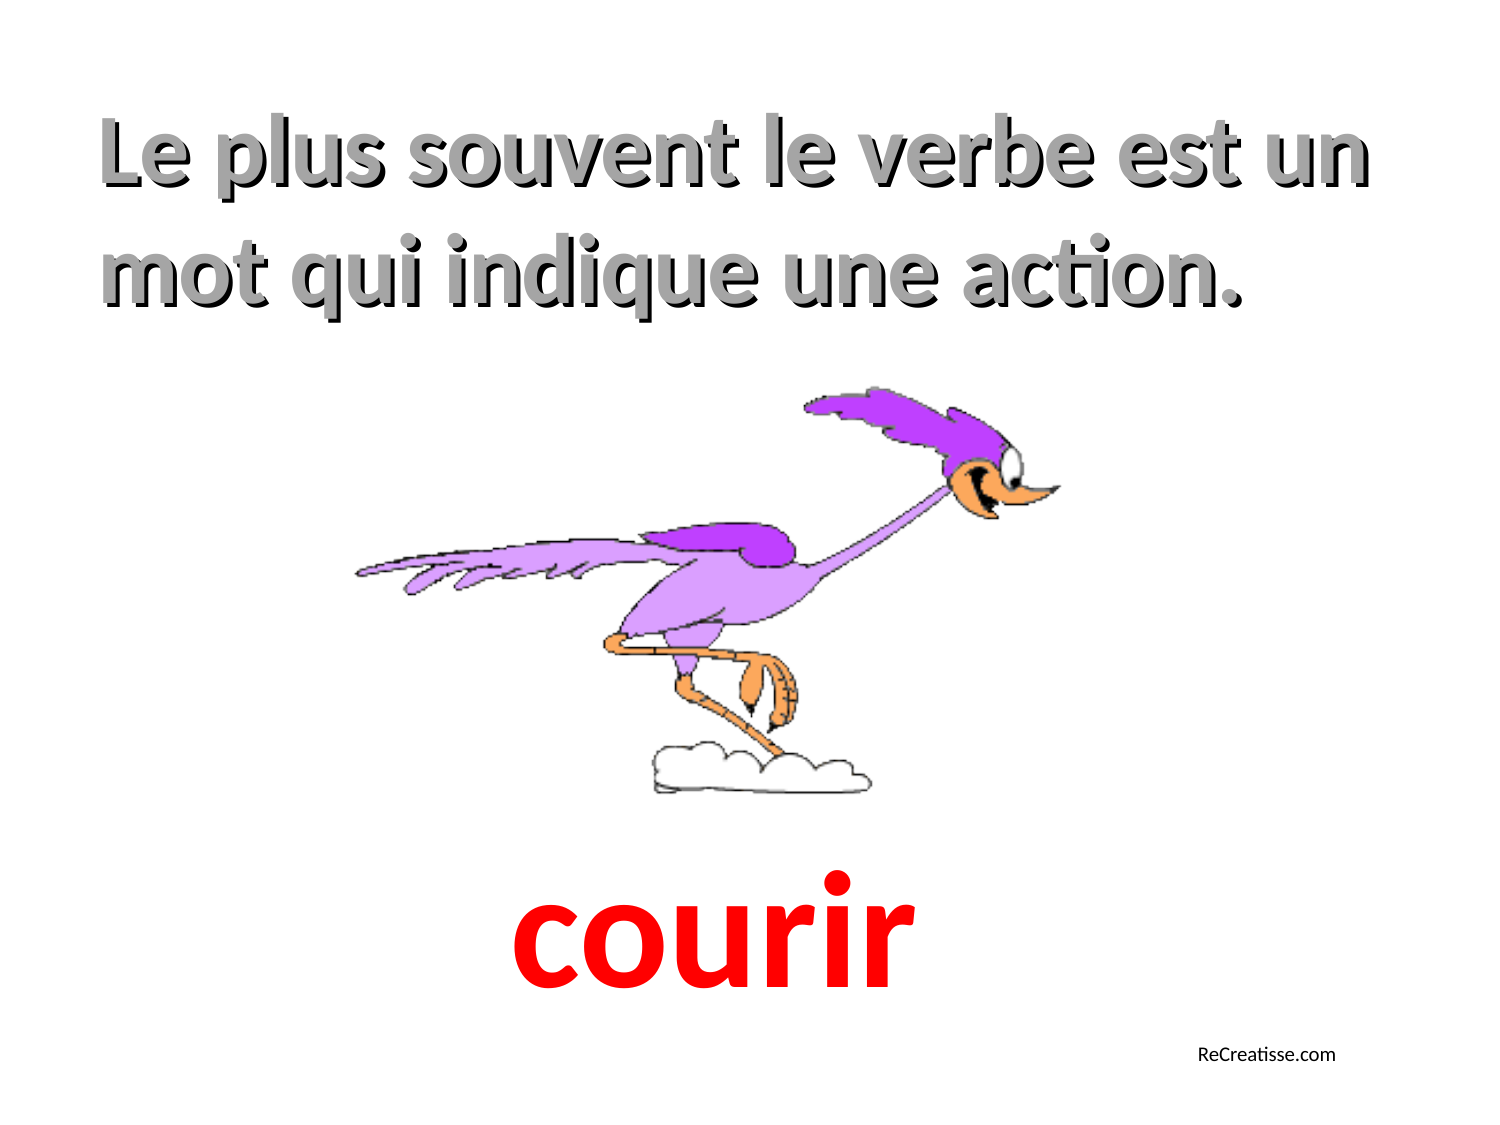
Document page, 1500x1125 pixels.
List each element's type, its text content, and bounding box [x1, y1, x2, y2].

text_box Le plus souvent le verbe est un mot qui indique une action. [82, 76, 1418, 331]
text_box ReCreatisse.com [1183, 1033, 1351, 1073]
text_box courir [495, 813, 933, 1028]
picture [348, 352, 1085, 814]
